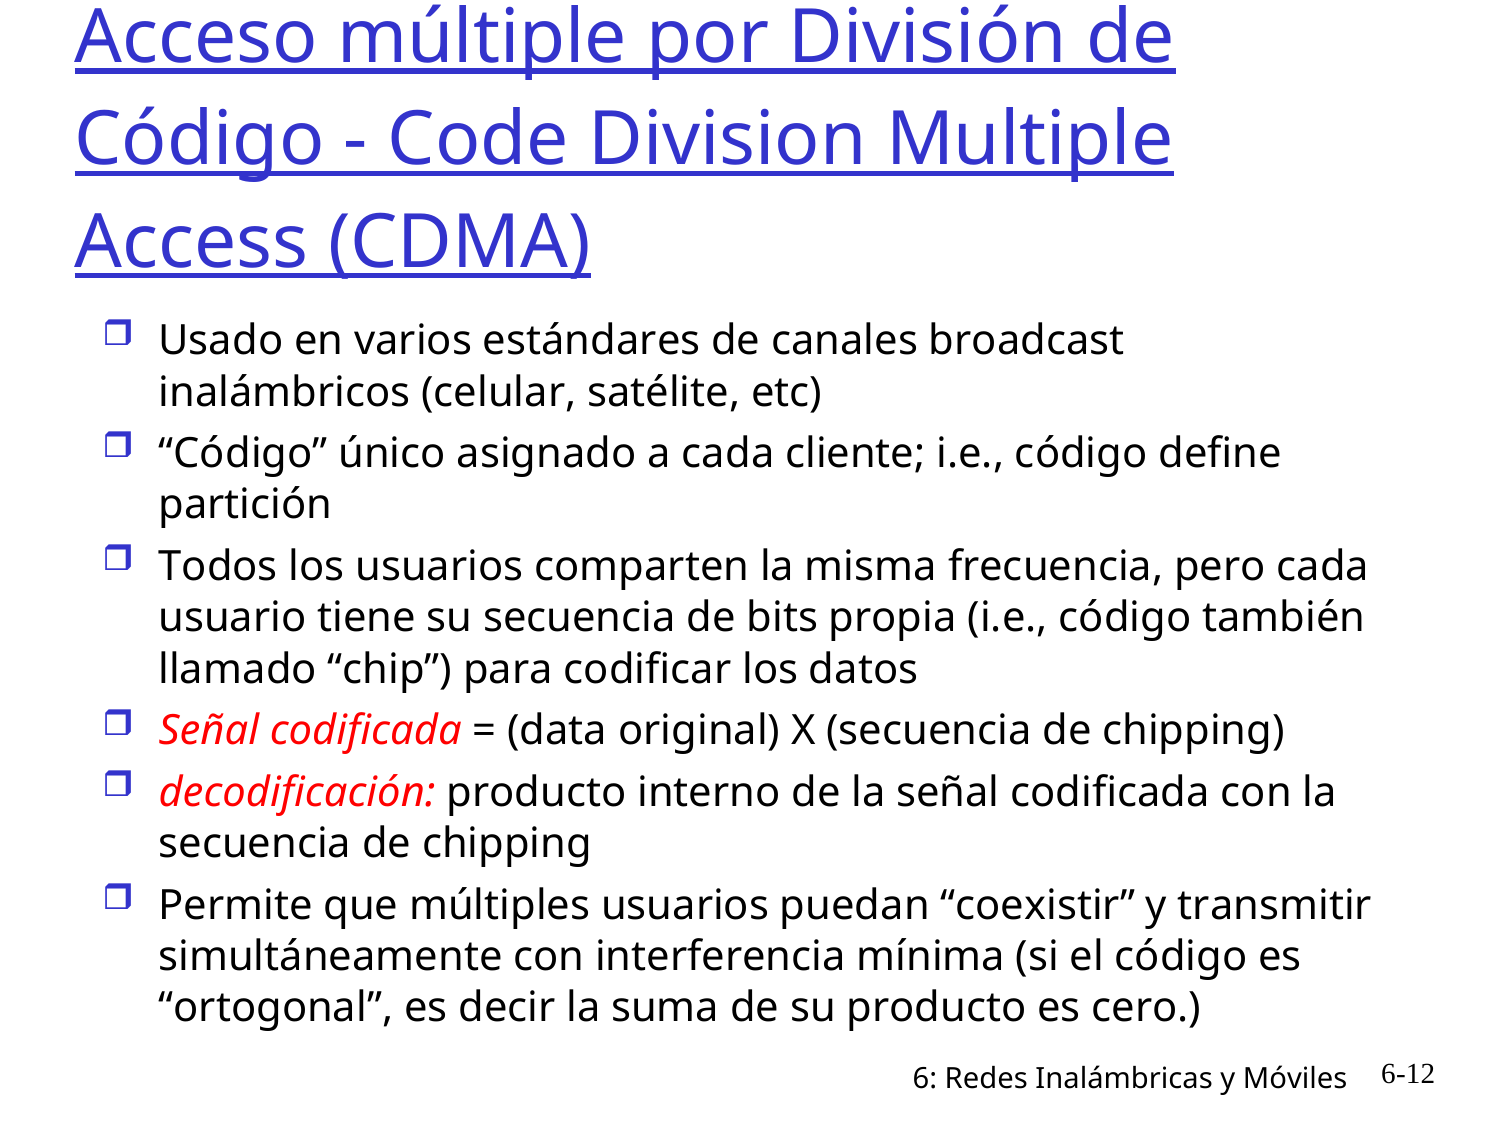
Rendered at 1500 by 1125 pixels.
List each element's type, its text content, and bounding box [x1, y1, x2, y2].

title Acceso múltiple por División de Código - Code Division Multiple Access (CDMA) [59, 0, 1432, 275]
list Usado en varios estándares de canales broadcast inalámbricos (celular, satélite, etc) “Código” único asignado a cada cliente; i.e., código define partición Todos los usuarios comparten la misma frecuencia, pero cada usuario tiene su secuencia de bits propia (i.e., código también llamado “chip”) para codificar los datos Señal codificada = (data original) X (secuencia de chipping) decodificación: producto interno de la señal codificada con la secuencia de chipping Permite que múltiples usuarios puedan “coexistir” y transmitir simultáneamente con interferencia mínima (si el código es “ortogonal”, es decir la suma de su producto es cero.) [87, 306, 1389, 1095]
